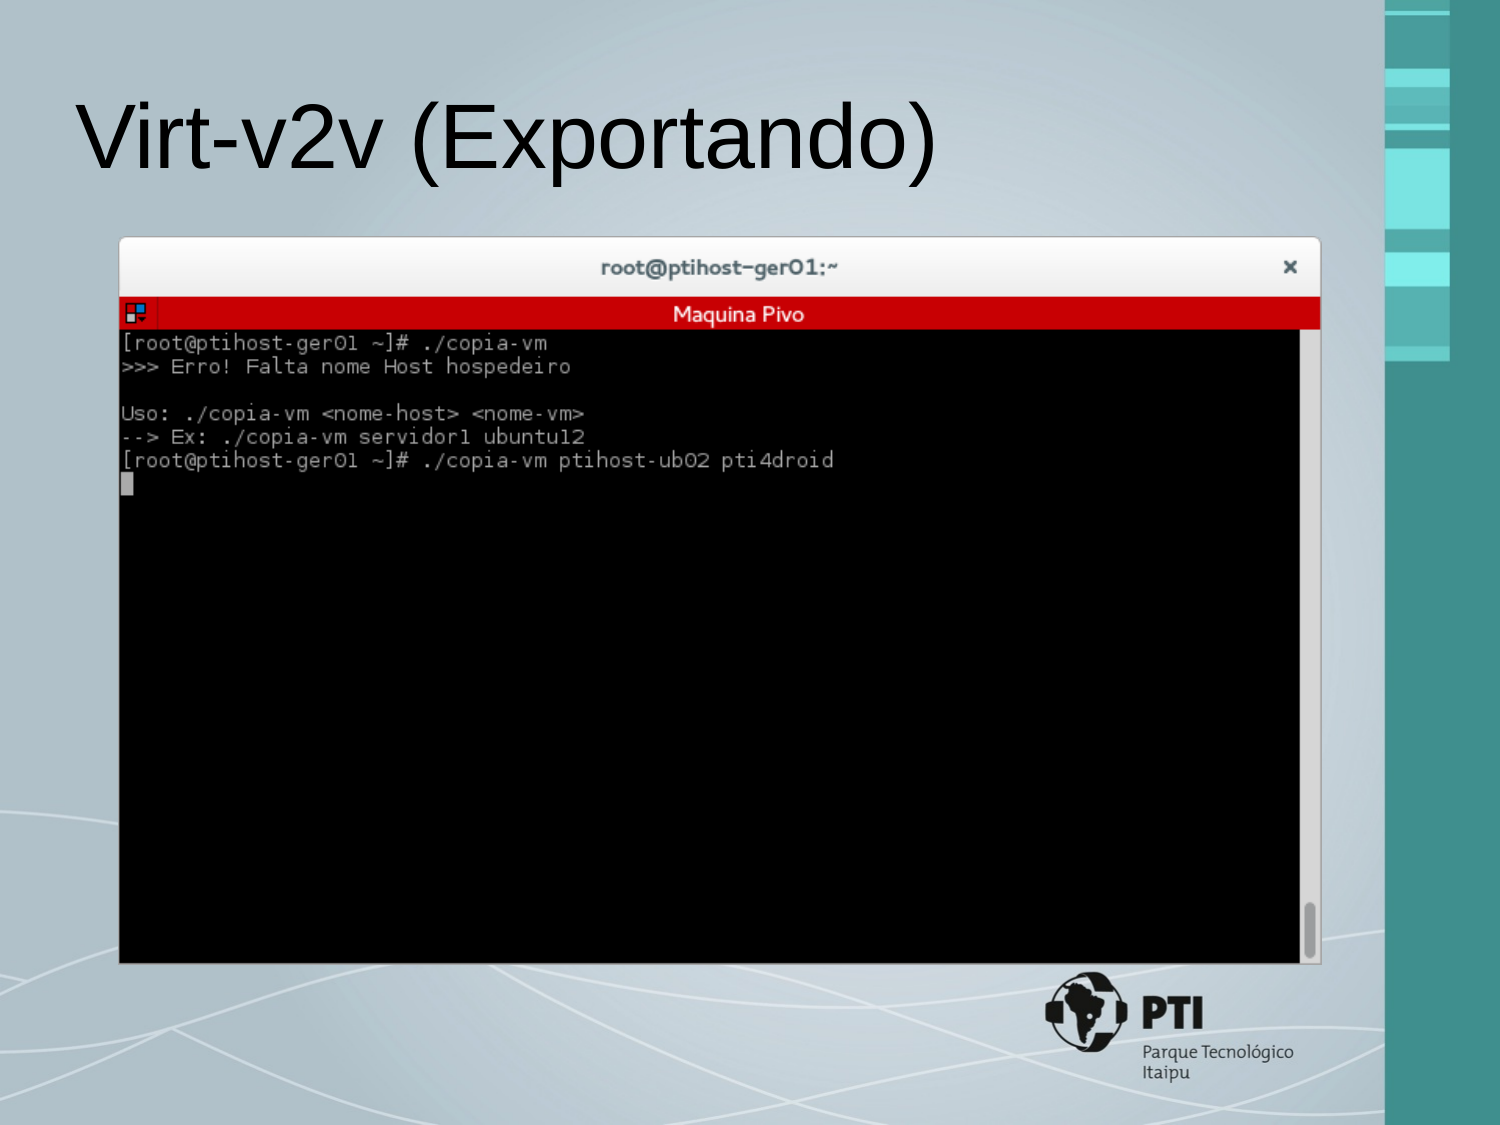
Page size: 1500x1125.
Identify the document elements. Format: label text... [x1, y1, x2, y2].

title Virt-v2v (Exportando) [74, 44, 1425, 232]
picture [0, 0, 1500, 1125]
